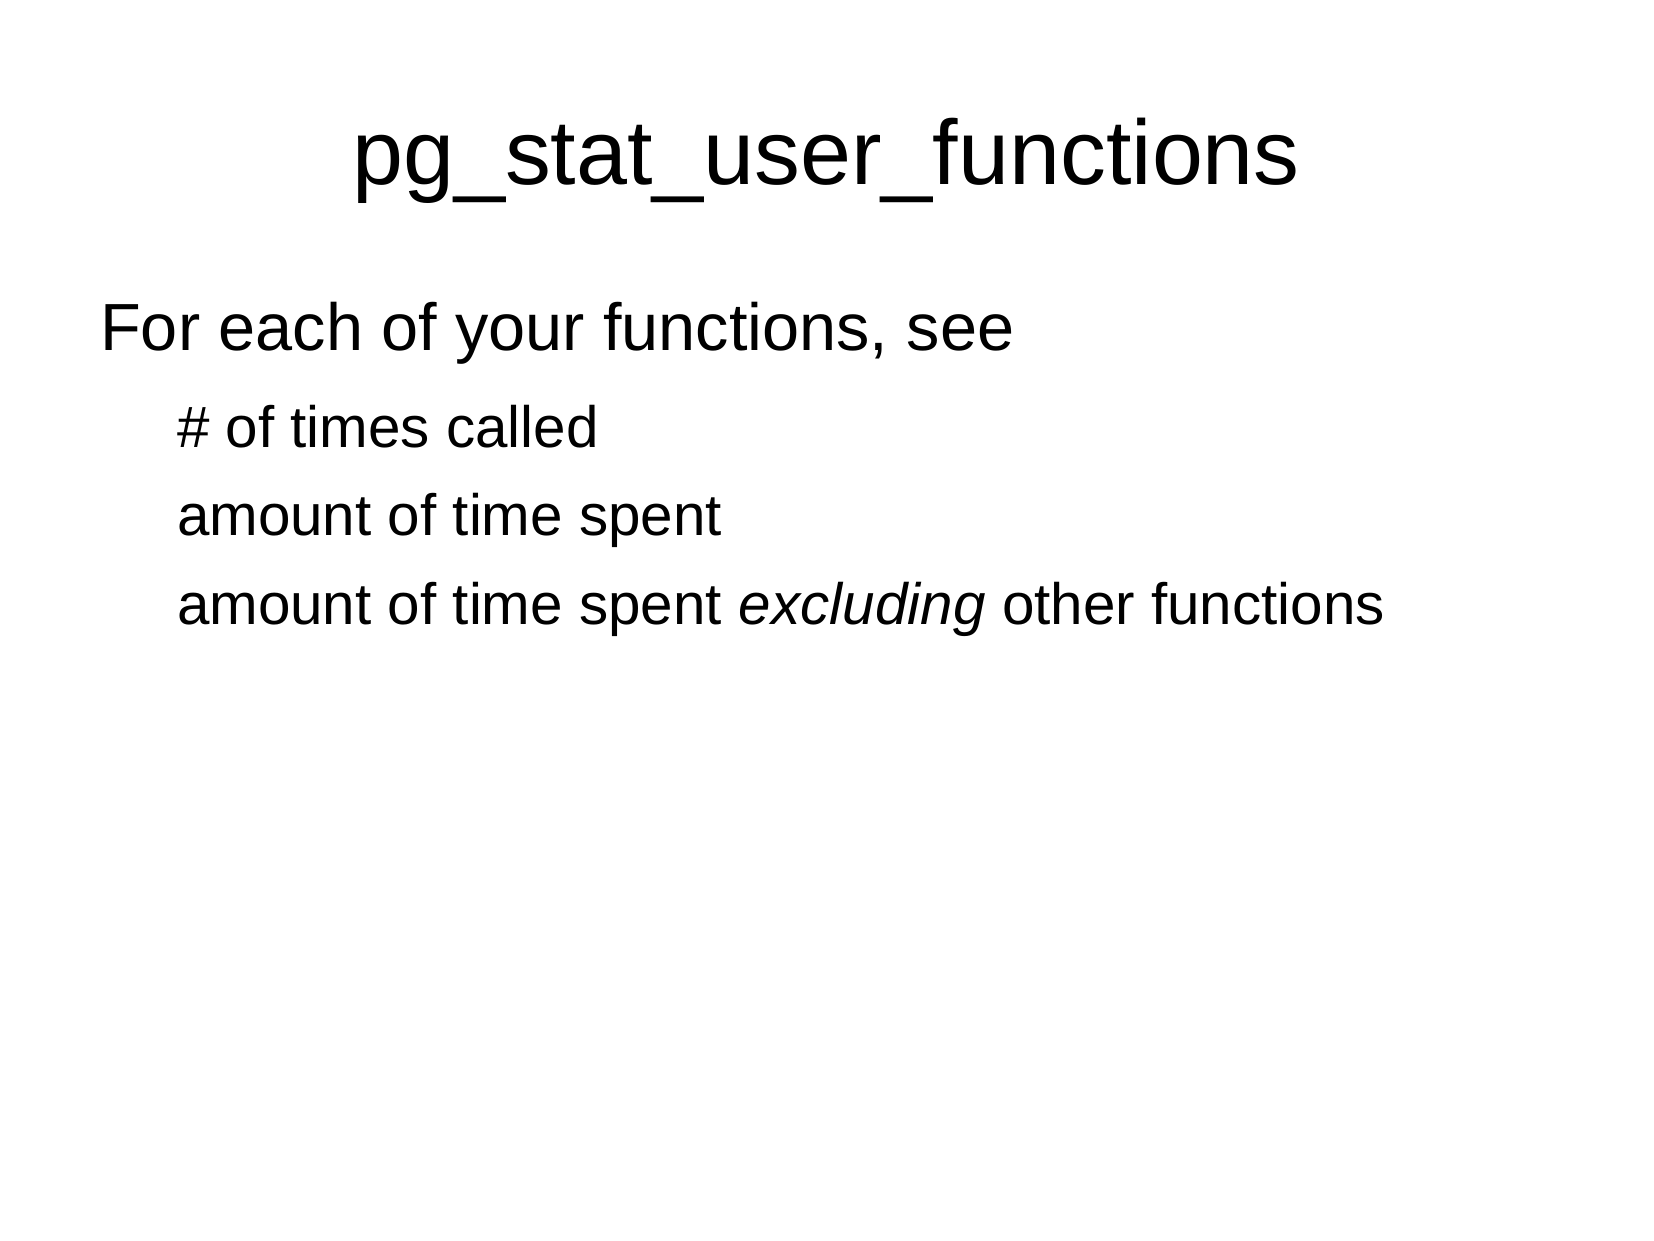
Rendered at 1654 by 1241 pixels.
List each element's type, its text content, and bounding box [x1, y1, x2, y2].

title pg_stat_user_functions [82, 56, 1571, 250]
list For each of your functions, see # of times called amount of time spent amount of time spent excluding other functions [82, 290, 1571, 1094]
